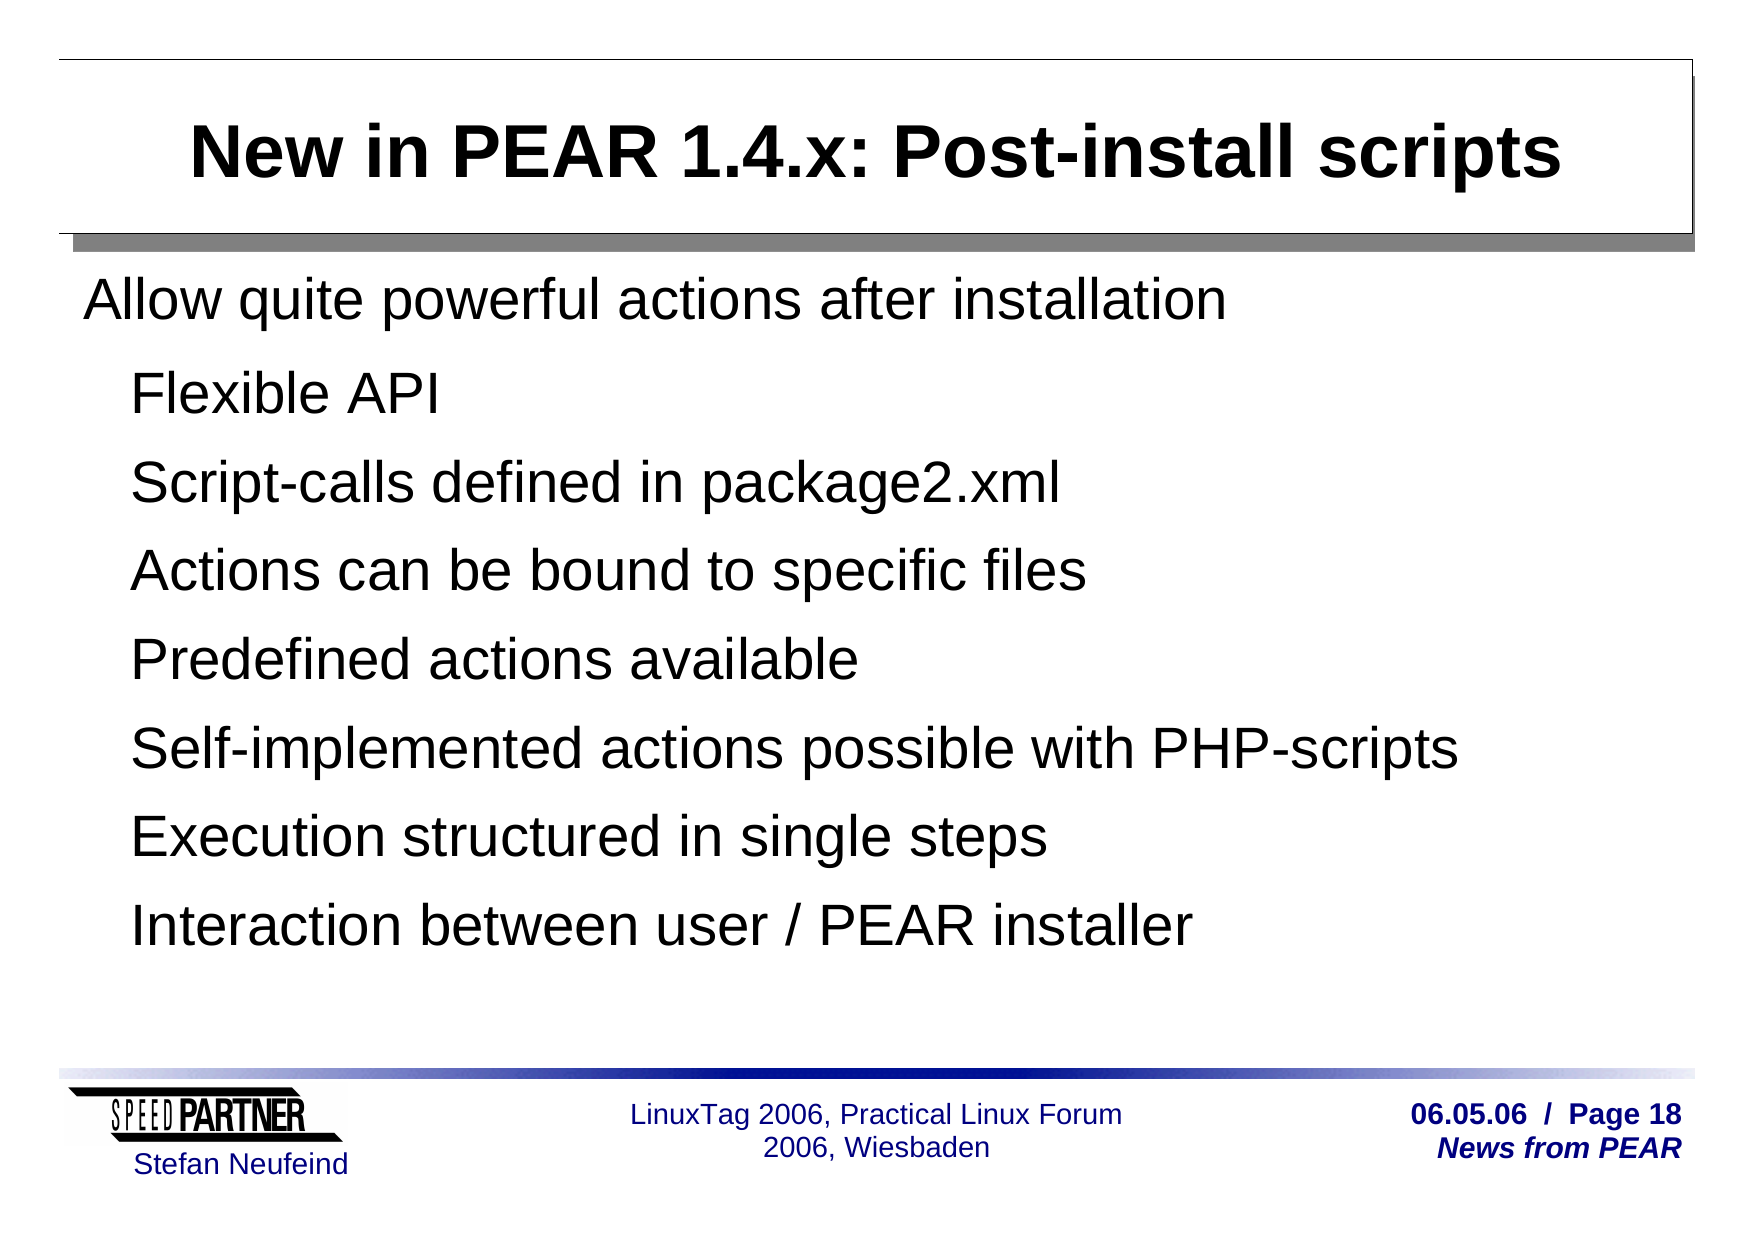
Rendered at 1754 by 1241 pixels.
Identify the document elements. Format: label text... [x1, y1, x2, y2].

title New in PEAR 1.4.x: Post-install scripts [59, 59, 1695, 244]
picture [64, 1082, 348, 1146]
list Allow quite powerful actions after installation Flexible API Script-calls defined in package2.xml Actions can be bound to specific files Predefined actions available Self-implemented actions possible with PHP-scripts Execution structured in single steps Interaction between user / PEAR installer [71, 266, 1695, 1049]
picture [59, 1068, 1695, 1079]
